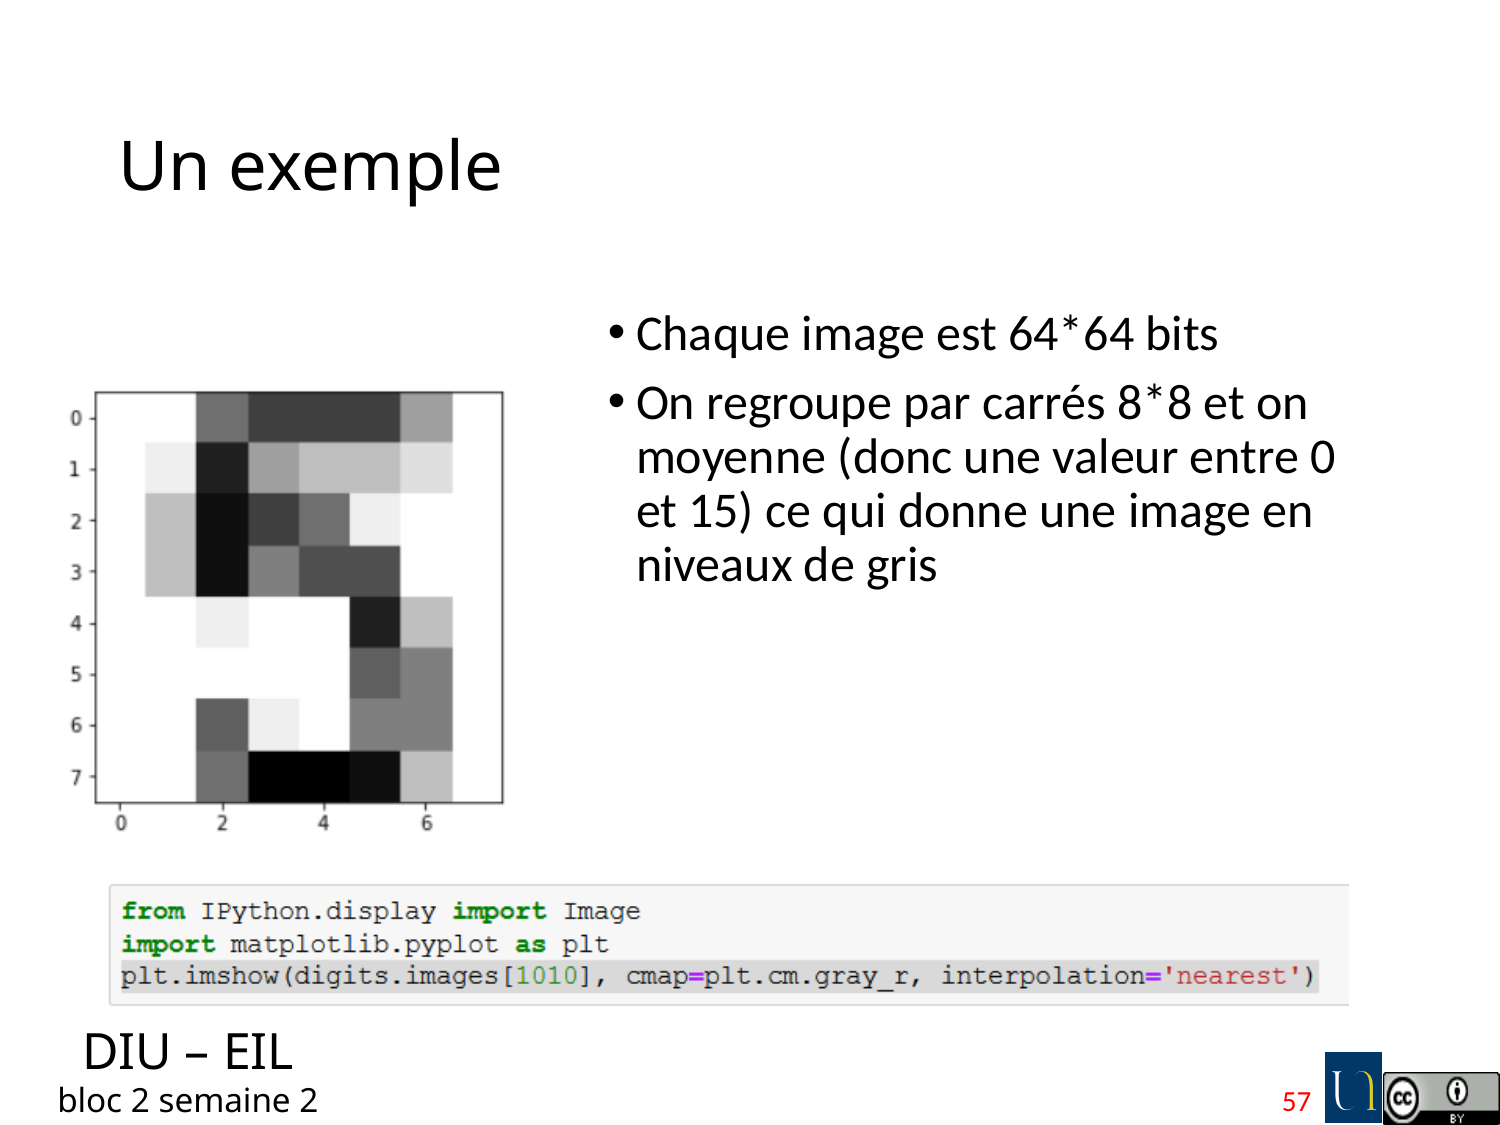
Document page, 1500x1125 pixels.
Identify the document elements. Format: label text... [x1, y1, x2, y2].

picture [103, 875, 1349, 1014]
picture [1383, 1072, 1500, 1125]
slide_number <numéro> [1240, 1070, 1327, 1125]
title Un exemple [103, 59, 1397, 278]
list Chaque image est 64*64 bits On regroupe par carrés 8*8 et on moyenne (donc une valeur entre 0 et 15) ce qui donne une image en niveaux de gris [592, 299, 1397, 1014]
picture [1325, 1052, 1382, 1123]
picture [40, 362, 555, 849]
